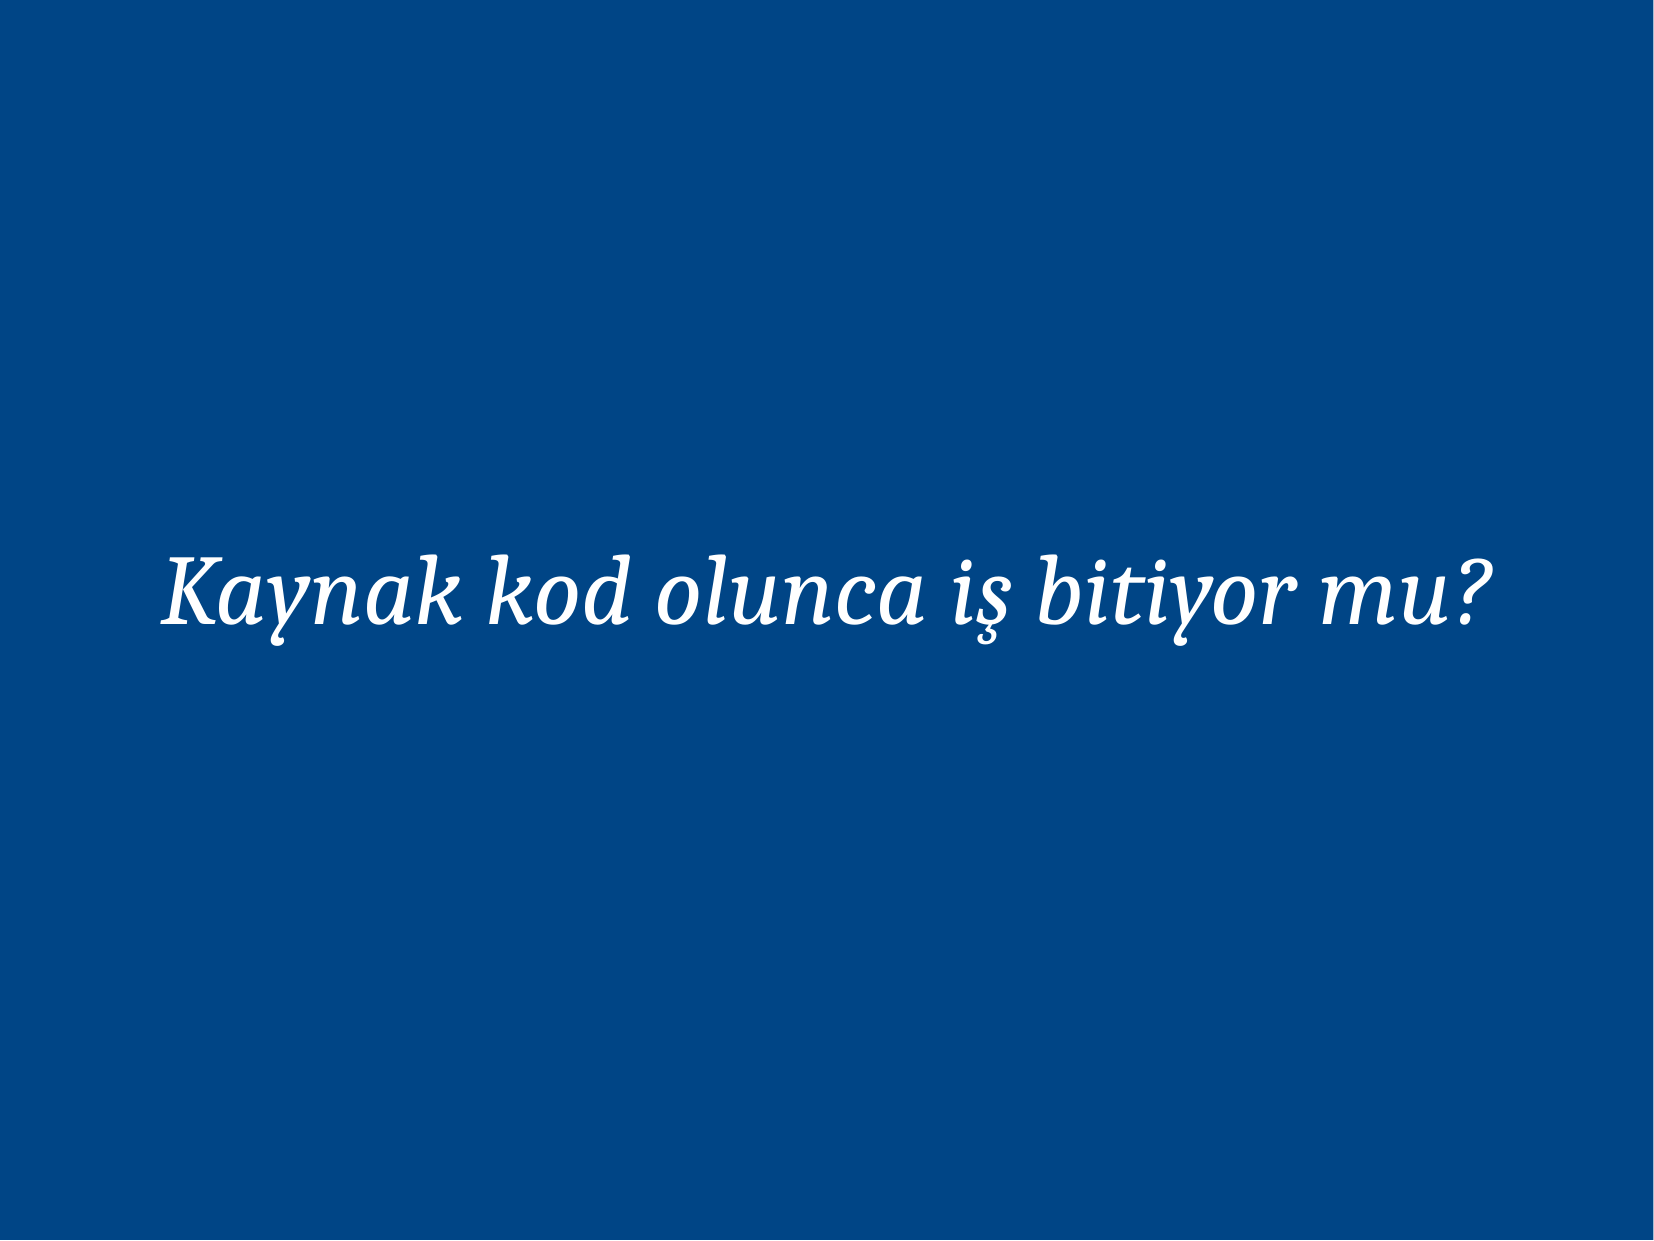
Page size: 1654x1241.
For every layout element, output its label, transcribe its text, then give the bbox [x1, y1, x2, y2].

title Kaynak kod olunca iş bitiyor mu? [82, 179, 1571, 1004]
